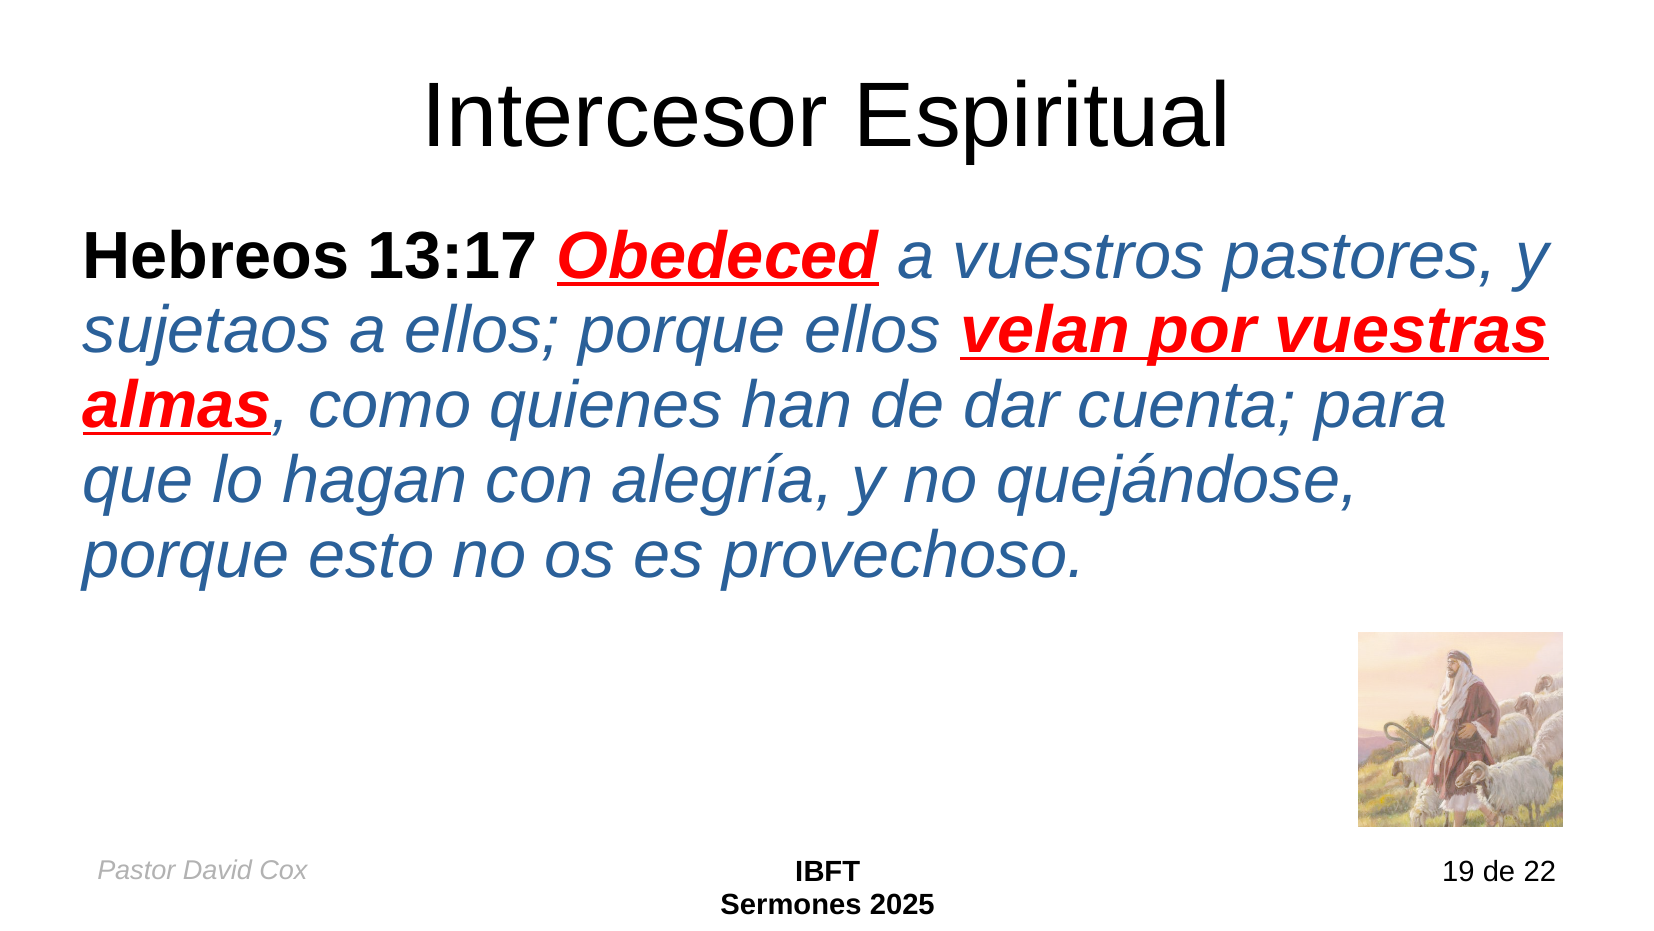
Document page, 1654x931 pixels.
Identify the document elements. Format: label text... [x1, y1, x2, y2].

title Intercesor Espiritual [82, 37, 1571, 193]
list Hebreos 13:17 Obedeced a vuestros pastores, y sujetaos a ellos; porque ellos velan por vuestras almas, como quienes han de dar cuenta; para que lo hagan con alegría, y no quejándose, porque esto no os es provechoso. [82, 217, 1571, 758]
picture [1358, 758, 1563, 827]
